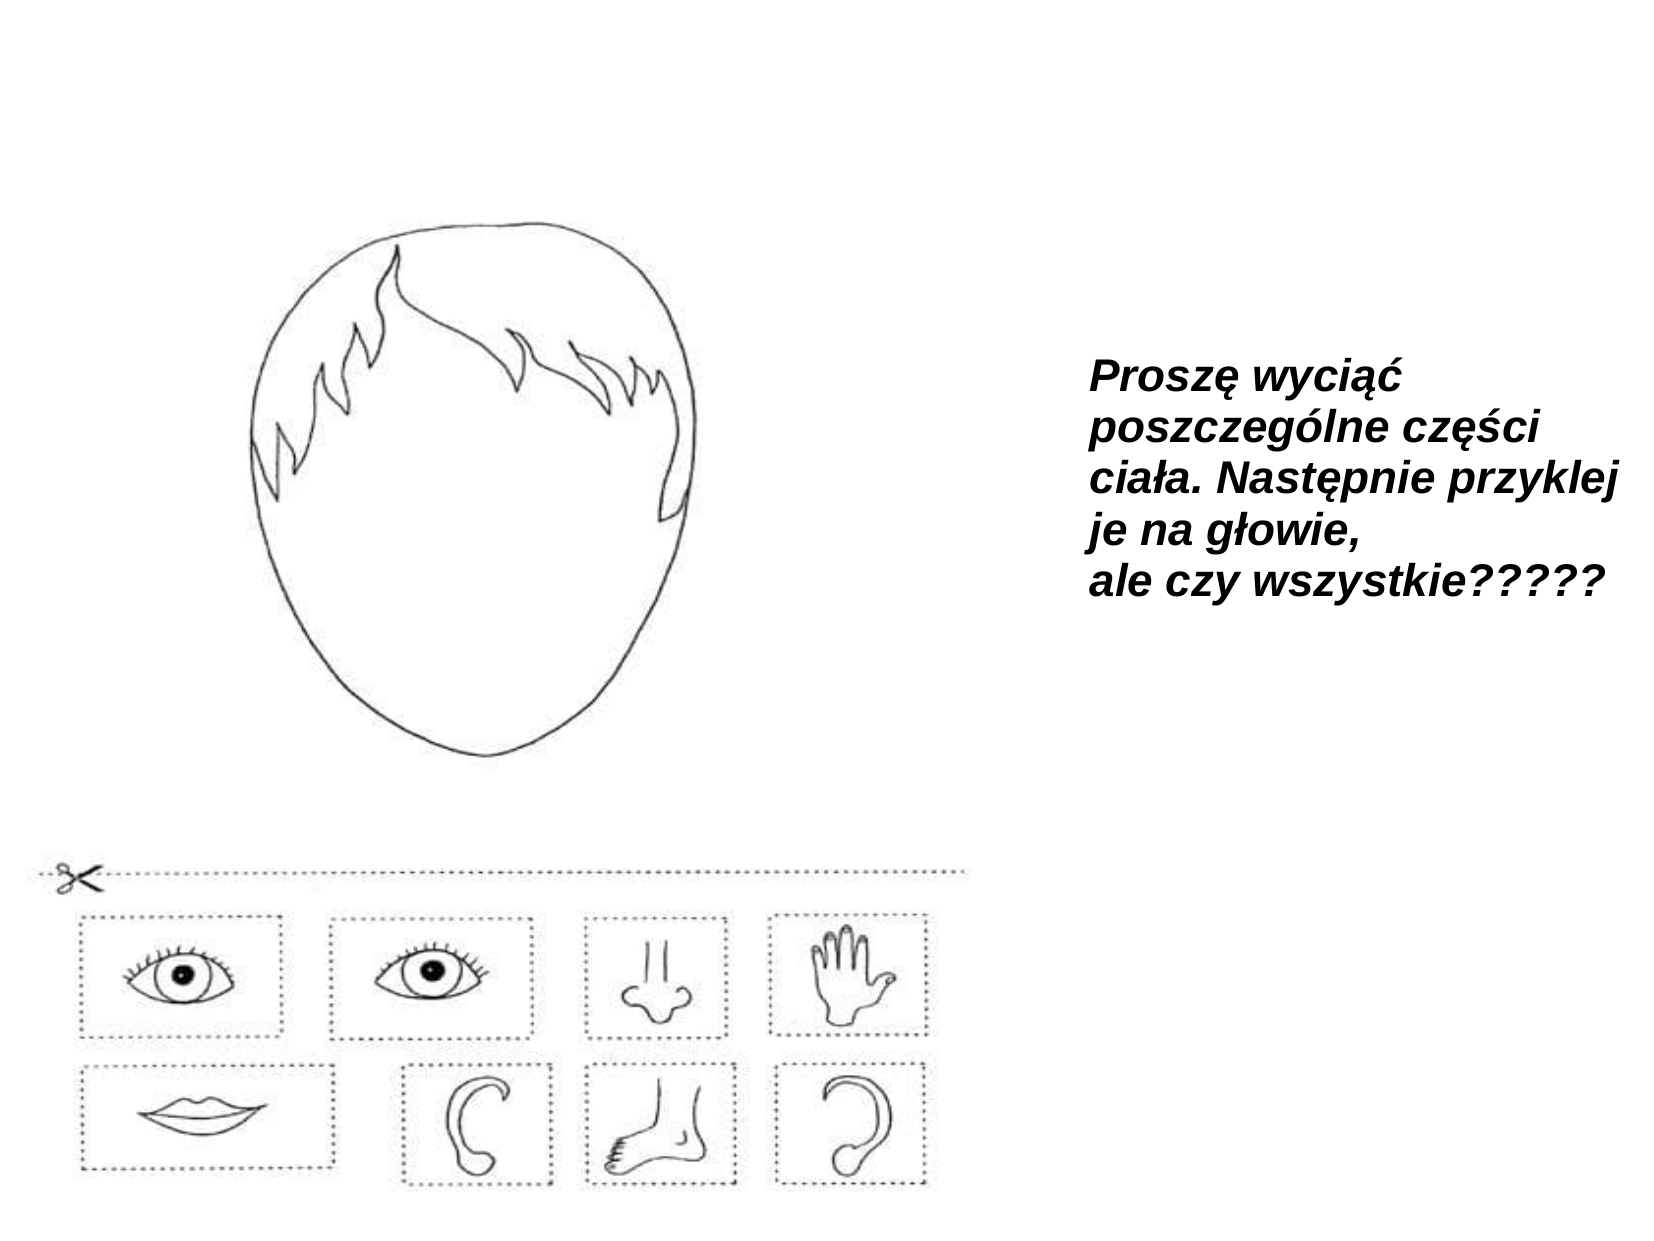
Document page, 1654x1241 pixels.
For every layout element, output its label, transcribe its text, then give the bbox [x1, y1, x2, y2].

text_box Proszę wyciąć poszczególne części ciała. Następnie przyklej je na głowie, ale czy wszystkie????? [1074, 342, 1654, 617]
picture [11, 11, 1004, 1241]
